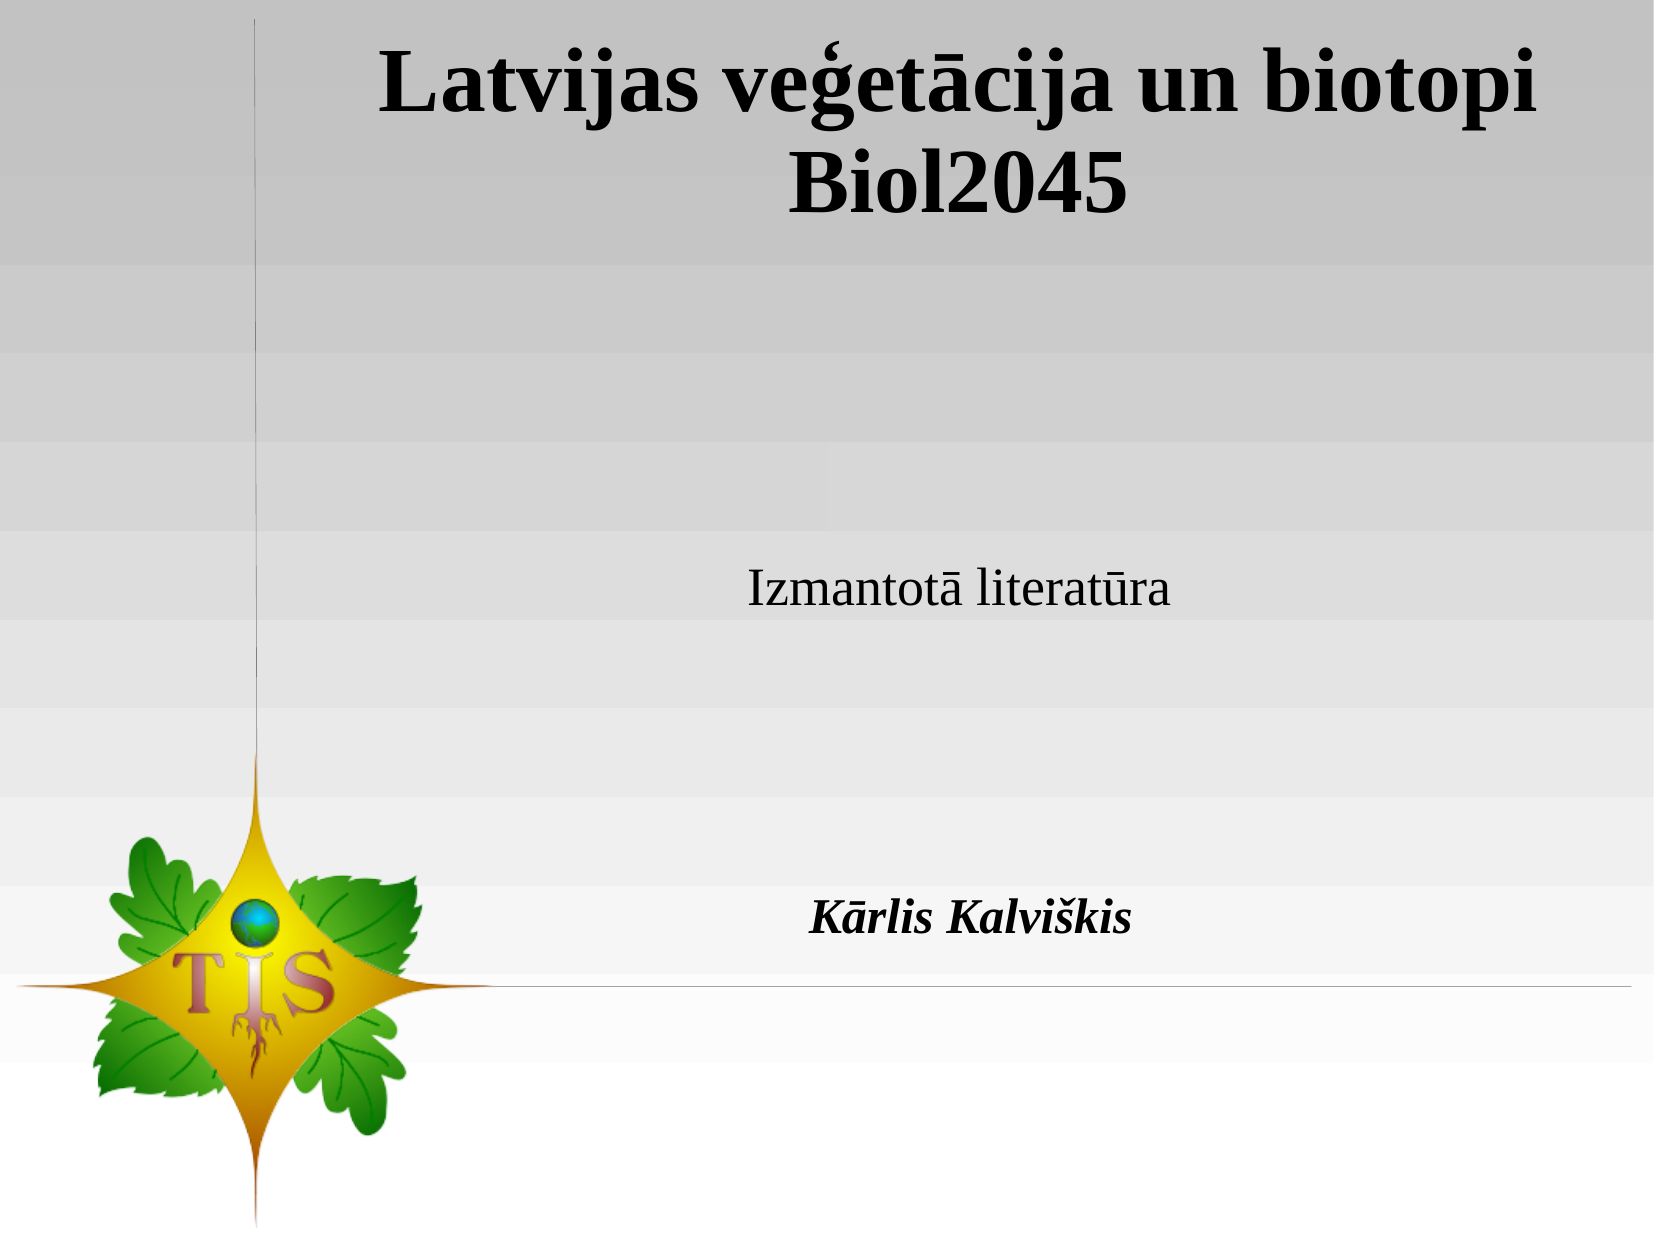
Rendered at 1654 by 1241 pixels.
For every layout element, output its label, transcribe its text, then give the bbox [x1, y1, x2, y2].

title Izmantotā literatūra [295, 314, 1625, 861]
picture [0, 0, 1654, 1241]
